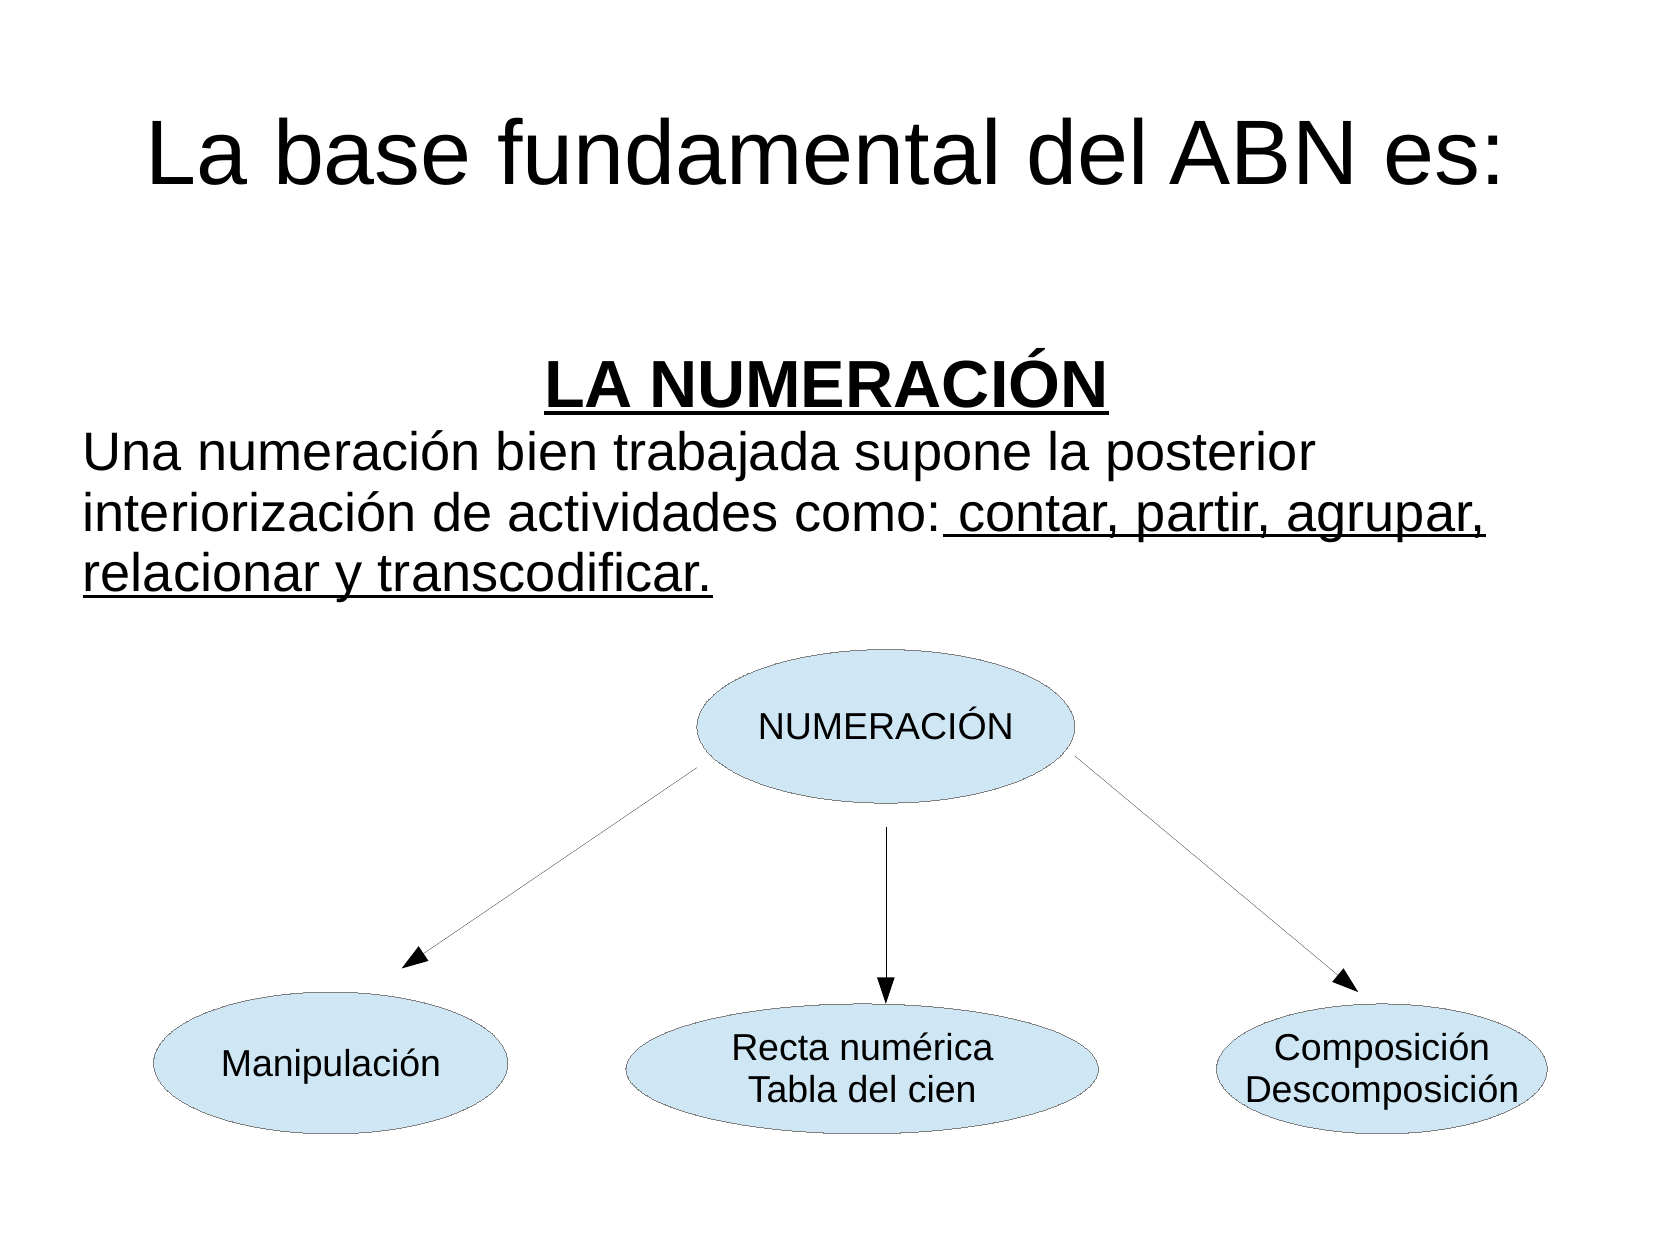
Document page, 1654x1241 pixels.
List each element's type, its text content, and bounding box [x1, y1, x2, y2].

text_box Recta numérica Tabla del cien [625, 1003, 1099, 1134]
text_box Manipulación [153, 992, 508, 1134]
title La base fundamental del ABN es: [82, 49, 1571, 257]
text_box Composición Descomposición [1216, 1003, 1548, 1134]
subtitle LA NUMERACIÓN Una numeración bien trabajada supone la posterior interiorización de actividades como: contar, partir, agrupar, relacionar y transcodificar. [82, 290, 1571, 1109]
text_box NUMERACIÓN [696, 649, 1075, 804]
